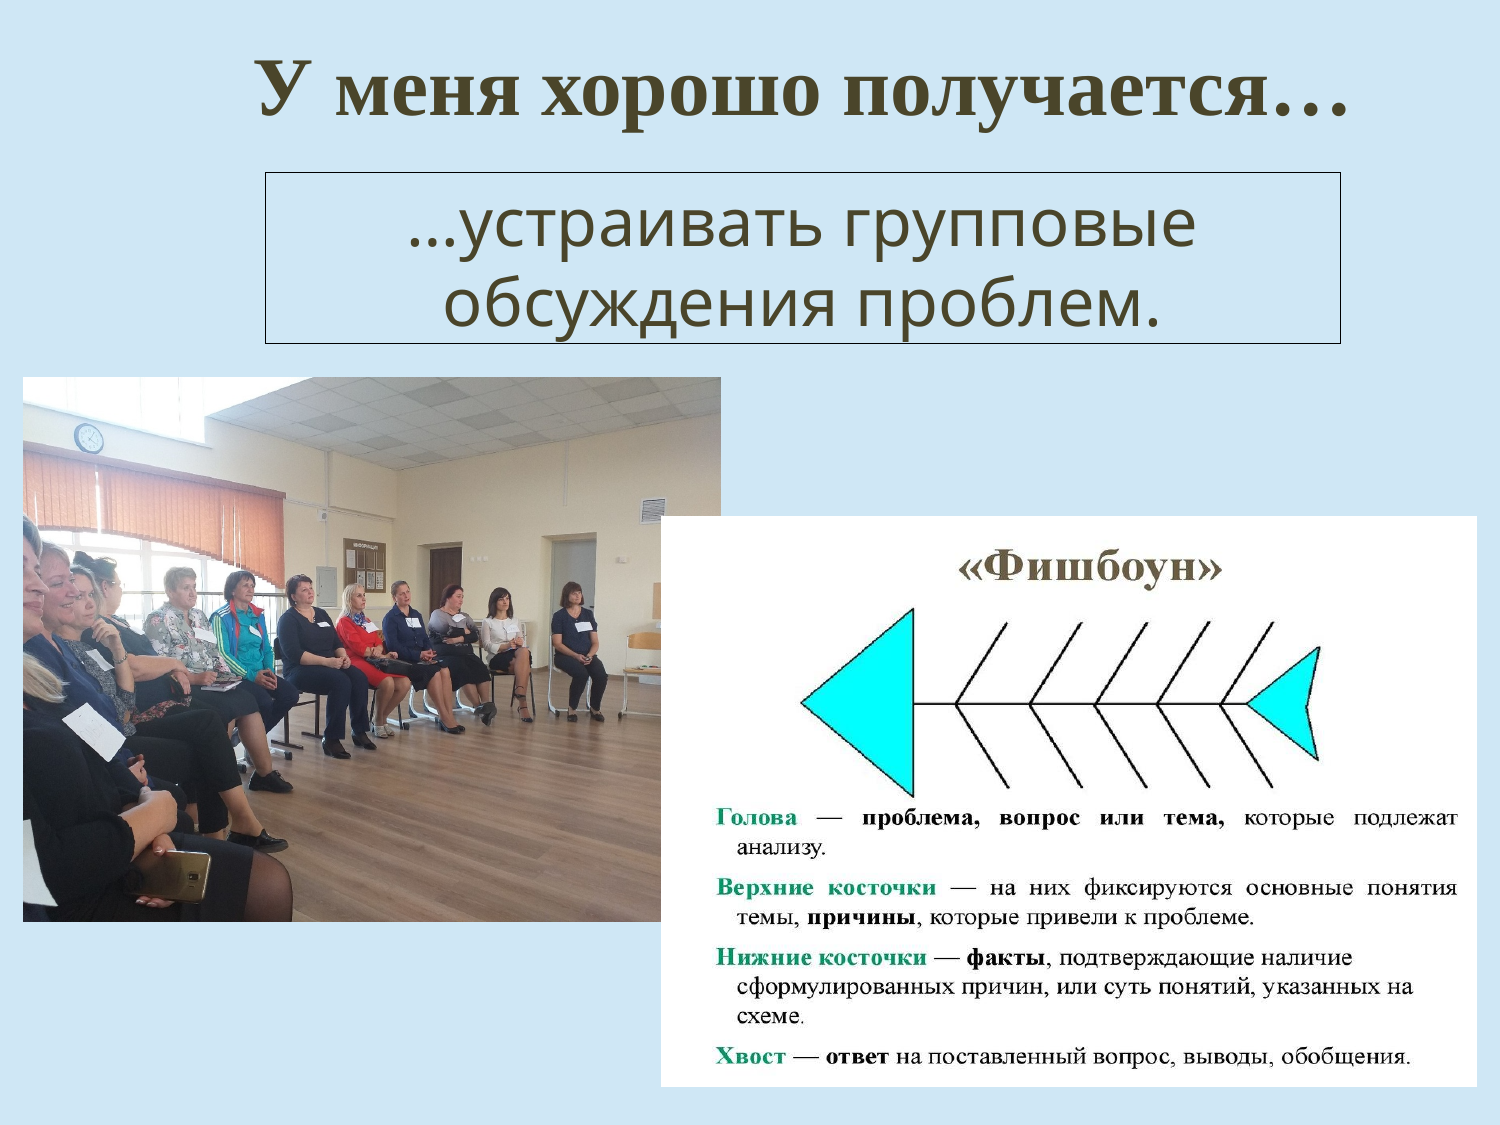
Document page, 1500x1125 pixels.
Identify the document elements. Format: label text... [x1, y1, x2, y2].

picture [23, 377, 1477, 1087]
title У меня хорошо получается… [153, 25, 1453, 173]
list …устраивать групповые обсуждения проблем. [265, 172, 1341, 344]
